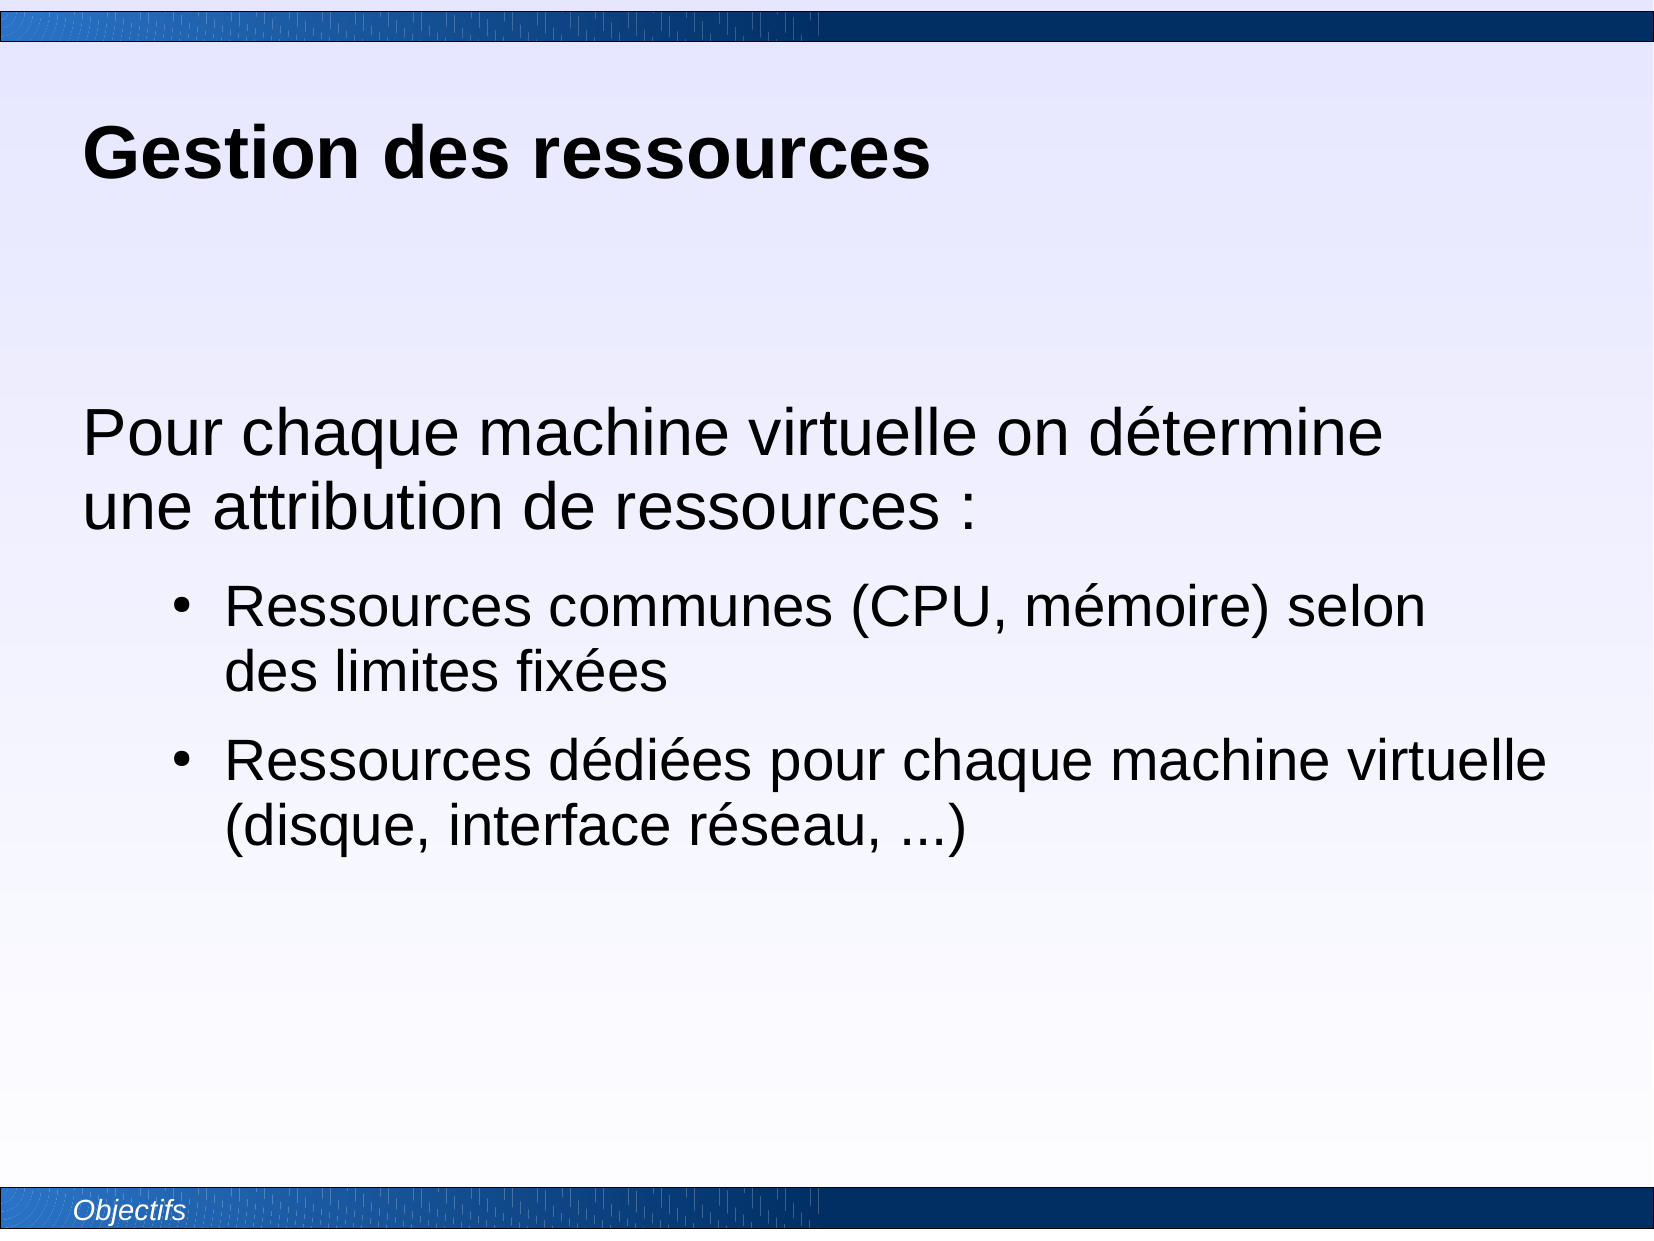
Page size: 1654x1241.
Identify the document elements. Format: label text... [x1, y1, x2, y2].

text_box Objectifs [57, 1186, 406, 1235]
title Gestion des ressources [82, 49, 1571, 257]
list Pour chaque machine virtuelle on détermine une attribution de ressources : Ressources communes (CPU, mémoire) selon des limites fixées Ressources dédiées pour chaque machine virtuelle (disque, interface réseau, ...) [82, 290, 1571, 1094]
